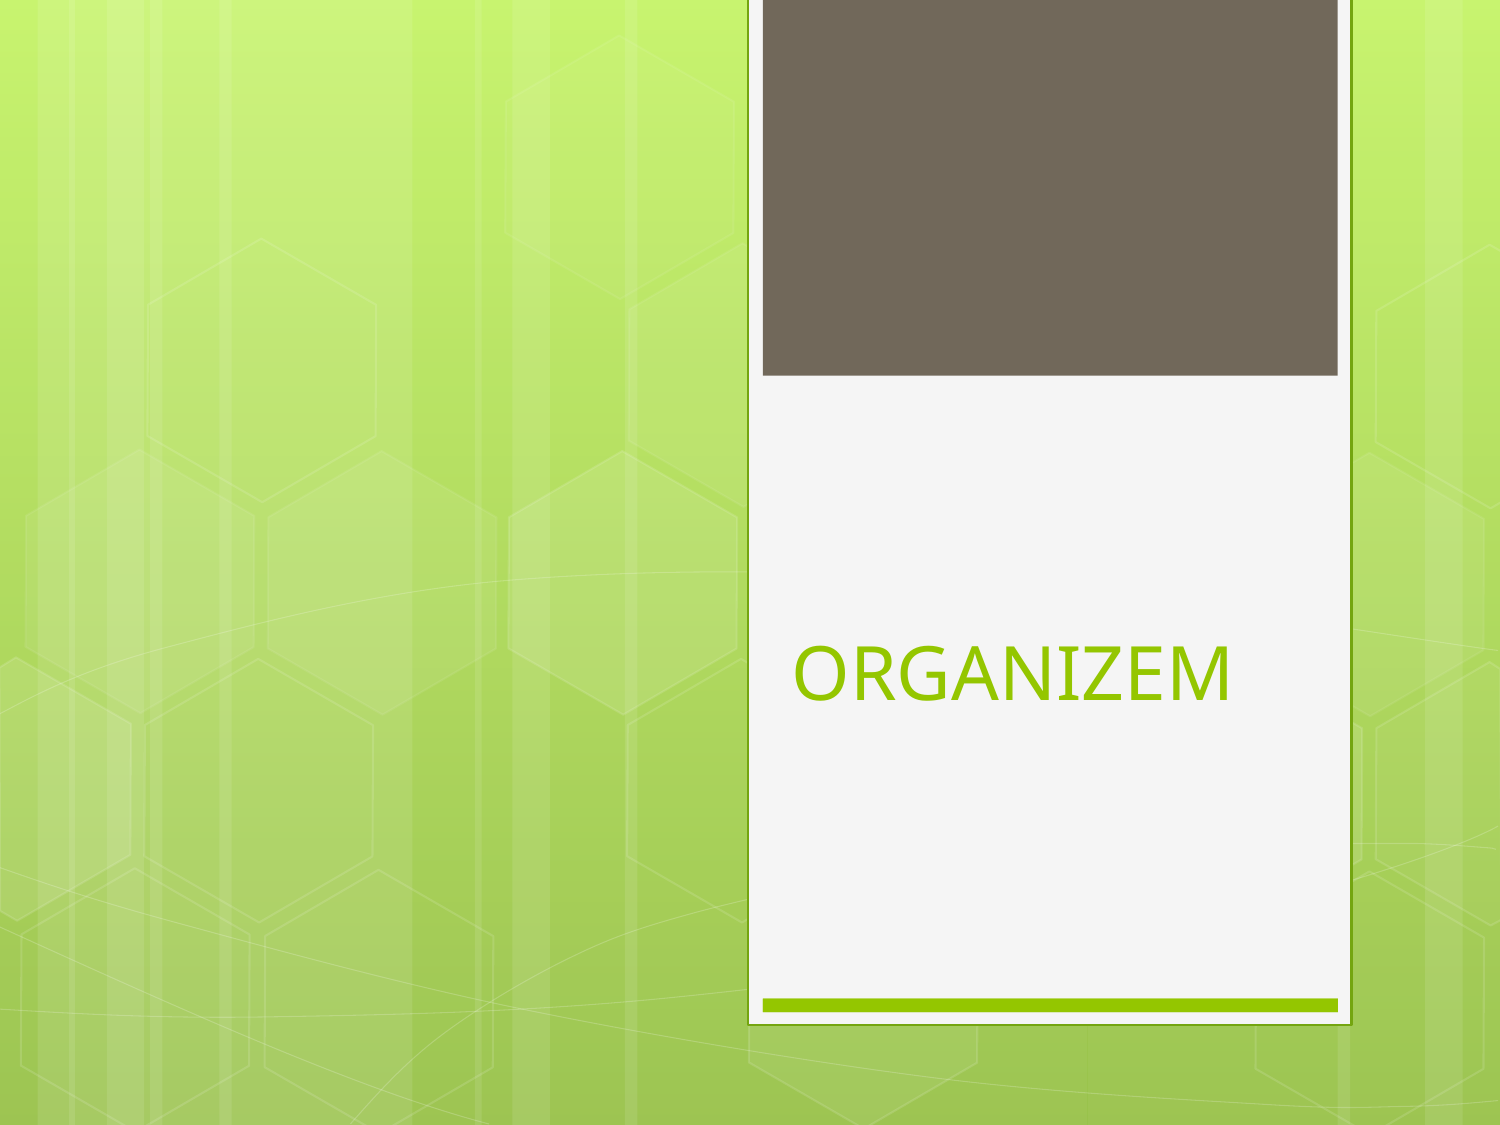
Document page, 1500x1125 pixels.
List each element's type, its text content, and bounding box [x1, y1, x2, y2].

title ORGANIZEM [776, 444, 1321, 724]
